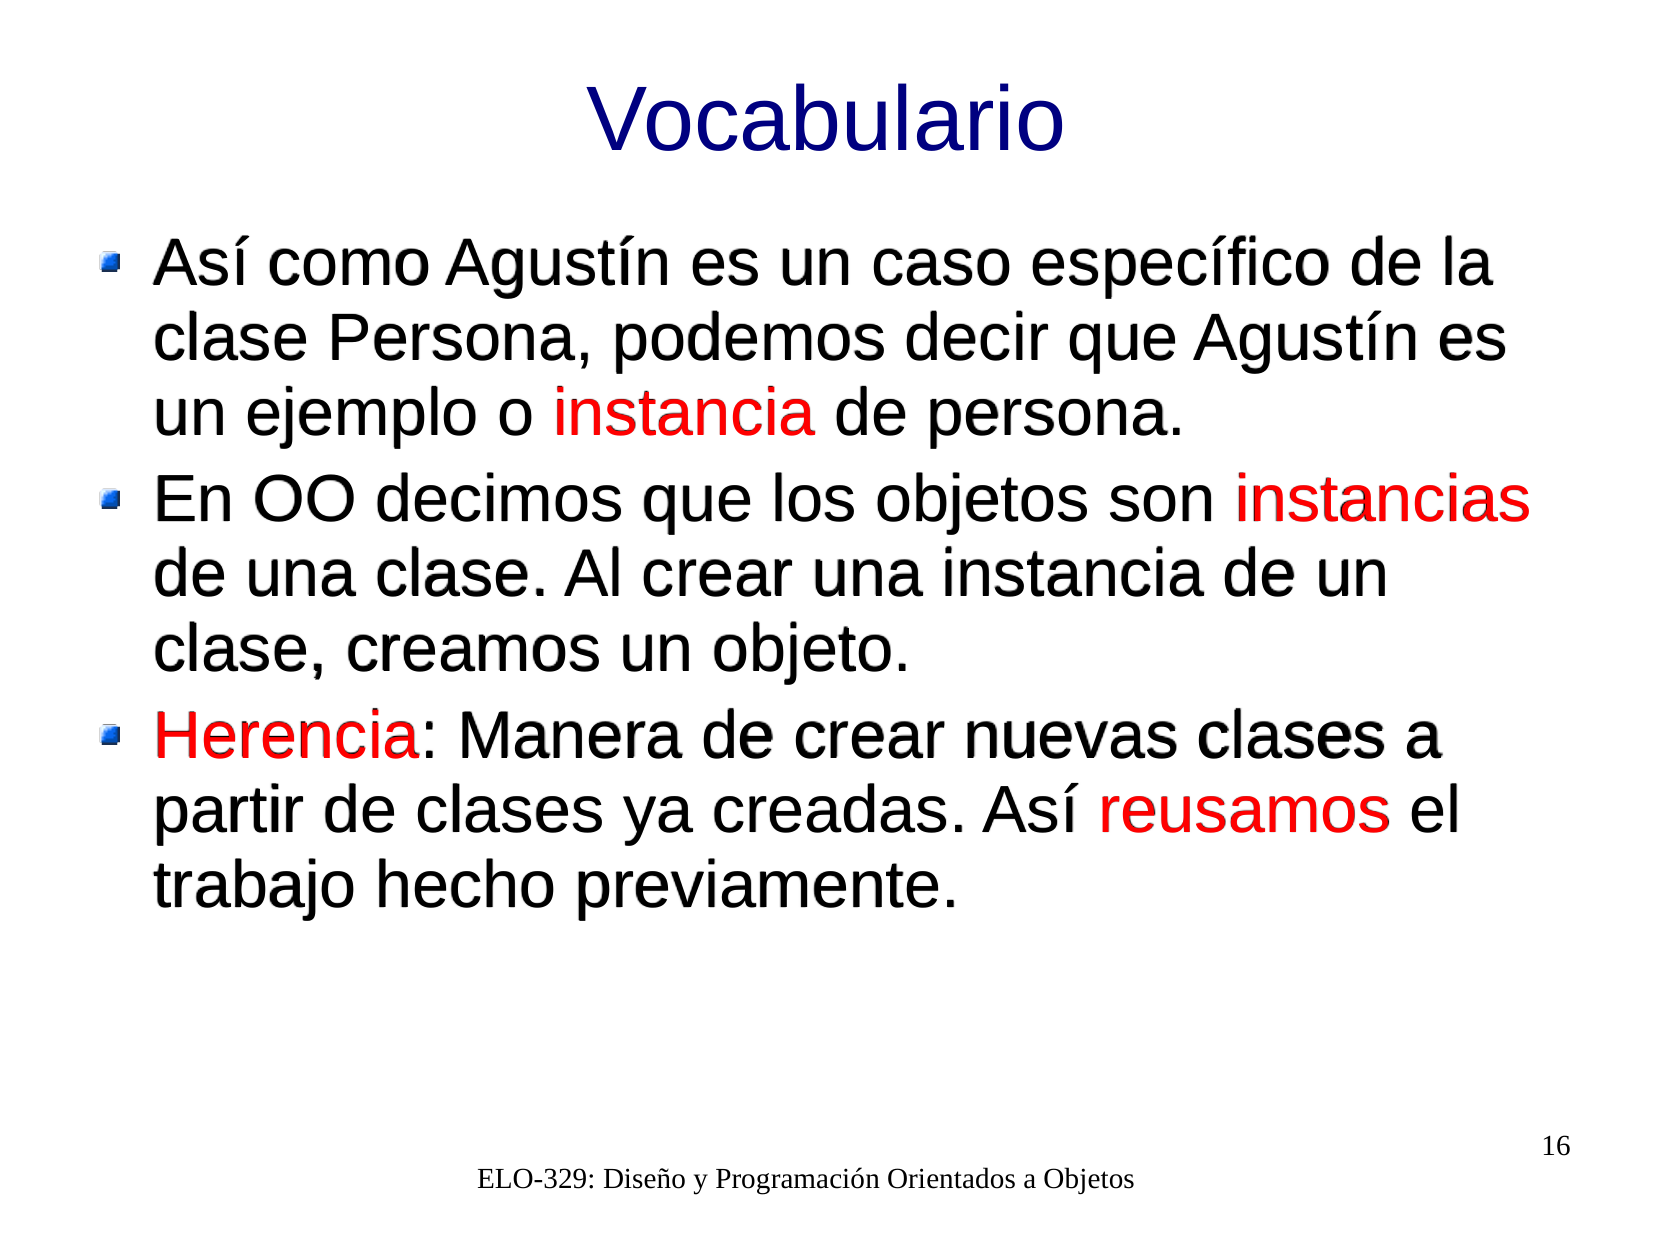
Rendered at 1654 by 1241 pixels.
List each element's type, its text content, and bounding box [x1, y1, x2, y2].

title Vocabulario [82, 49, 1571, 188]
list Así como Agustín es un caso específico de la clase Persona, podemos decir que Agustín es un ejemplo o instancia de persona. En OO decimos que los objetos son instancias de una clase. Al crear una instancia de un clase, creamos un objeto. Herencia: Manera de crear nuevas clases a partir de clases ya creadas. Así reusamos el trabajo hecho previamente. [82, 225, 1571, 1122]
